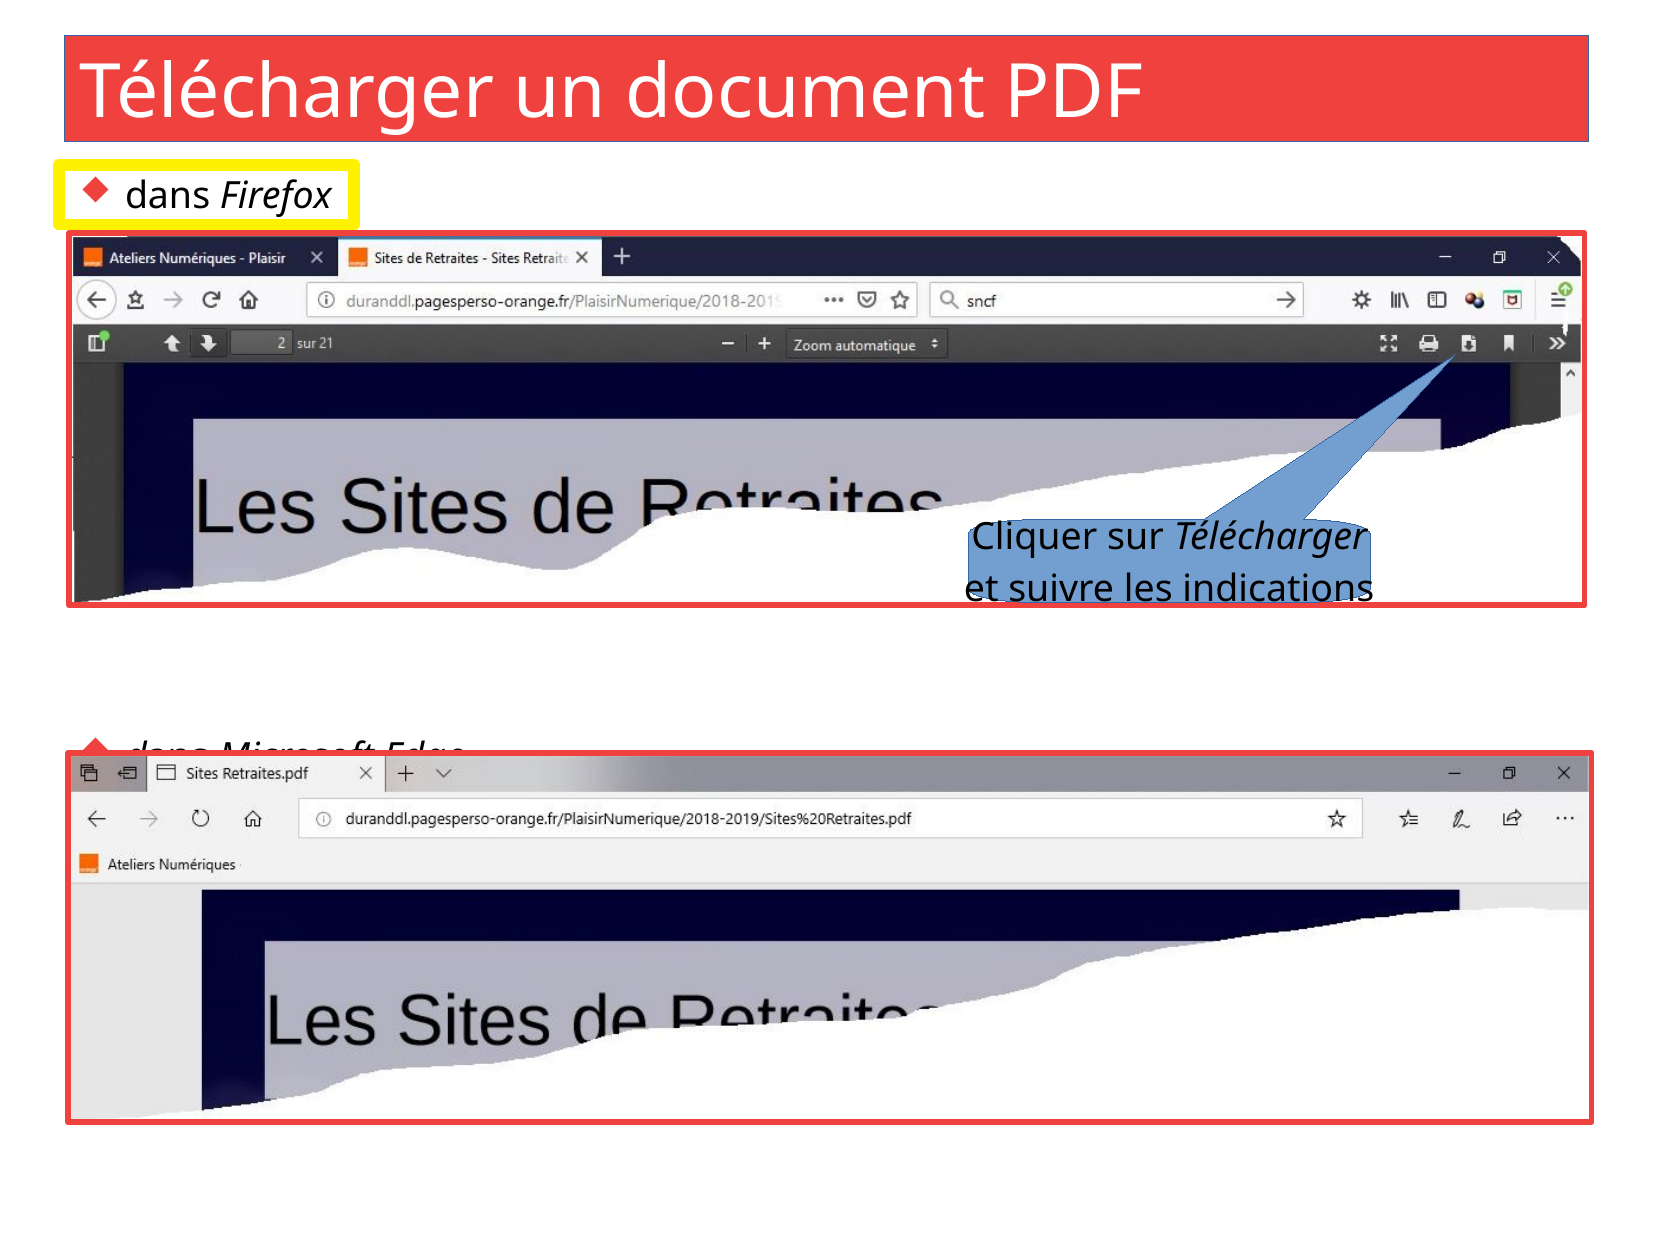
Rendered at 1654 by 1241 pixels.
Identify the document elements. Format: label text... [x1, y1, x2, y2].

title Sommaire [1589, 171, 1595, 319]
picture [72, 236, 1582, 603]
picture [1359, 593, 1369, 599]
text_box Télécharger un document PDF [64, 35, 1589, 142]
text_box Cliquer sur Télécharger et suivre les indications [968, 354, 1456, 603]
text_box dans Firefox dans Microsoft Edge [64, 161, 1589, 1170]
title Sommaire [59, 230, 64, 319]
picture [70, 755, 1589, 1120]
text_box dans Firefox dans Microsoft Edge [65, 171, 348, 219]
